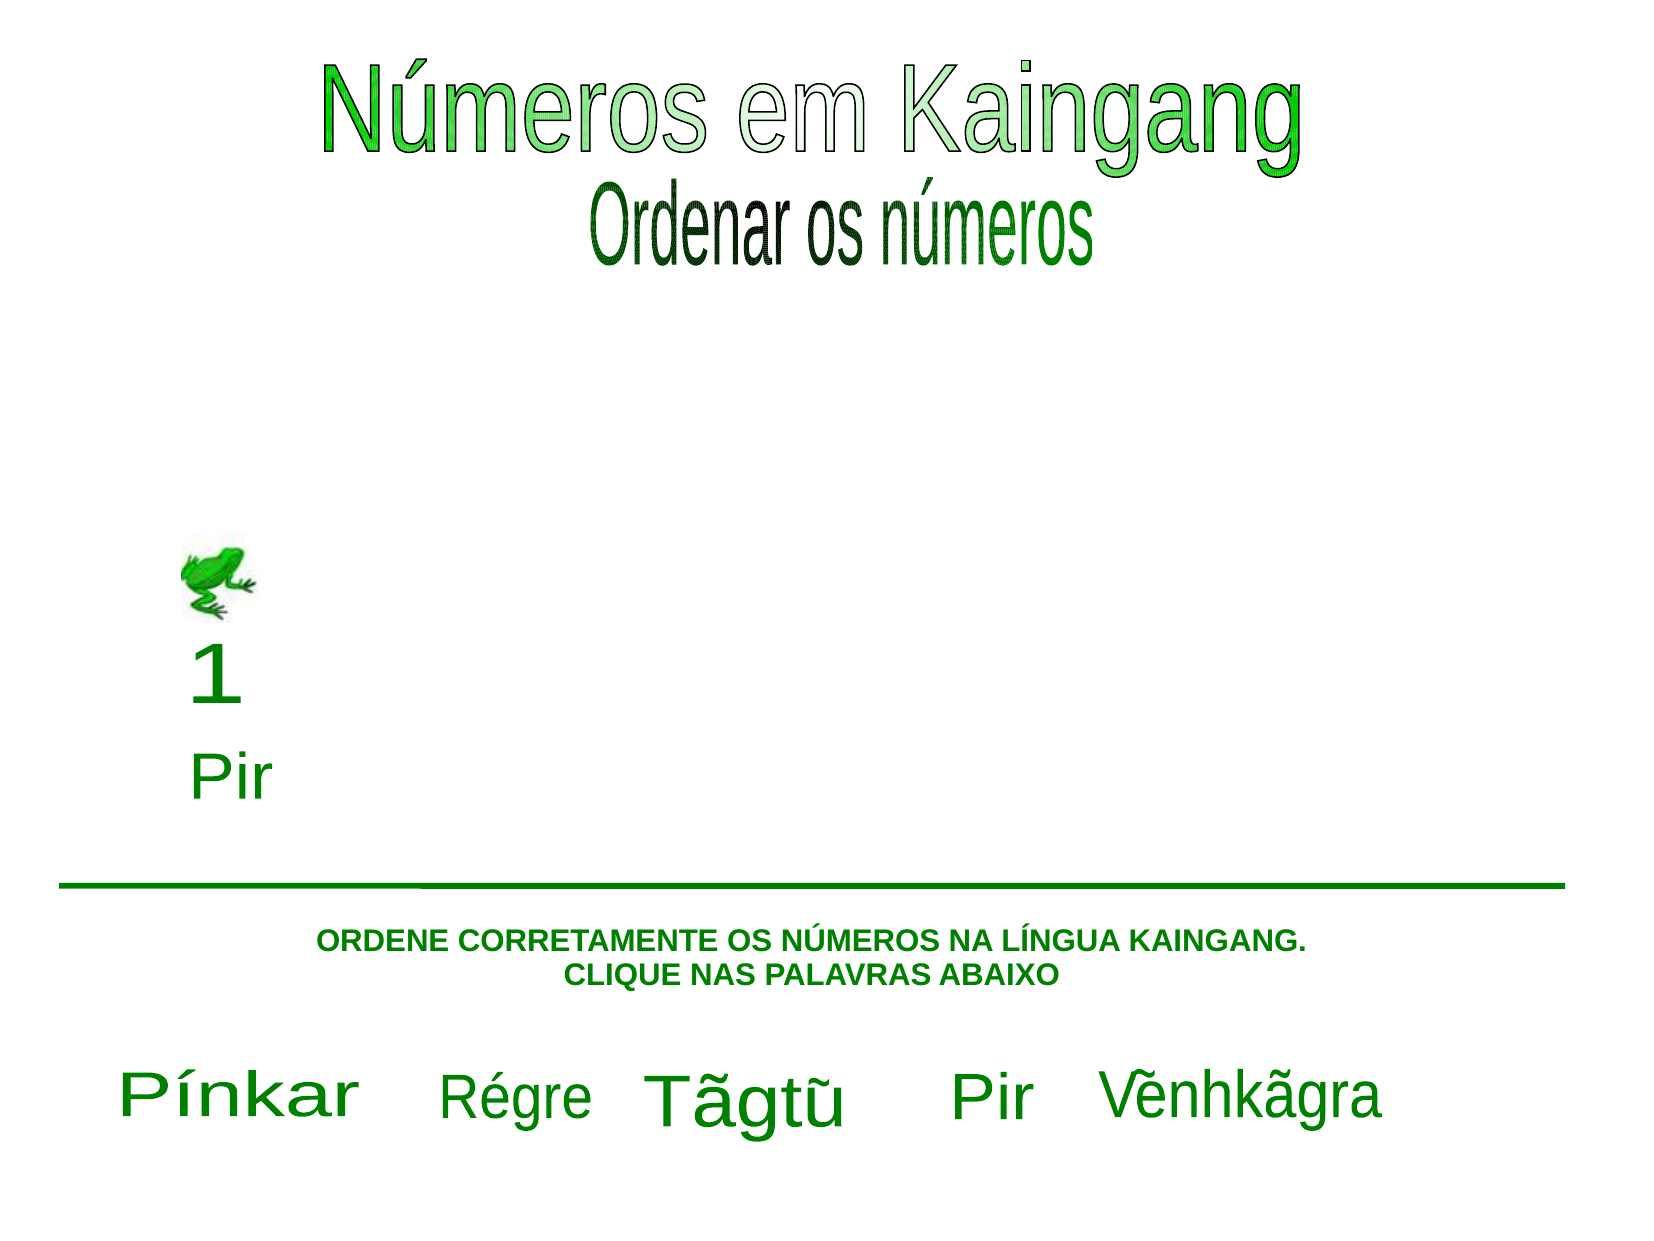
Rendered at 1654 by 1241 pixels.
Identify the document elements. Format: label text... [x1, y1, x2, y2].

text_box Ordenar os números [775, 200, 790, 265]
text_box Régre [481, 1084, 509, 1119]
text_box Ordenar os números [651, 178, 677, 266]
text_box Ordenar os números [913, 201, 938, 266]
text_box Pínkar [180, 1082, 188, 1117]
text_box Régre [442, 1074, 477, 1118]
text_box Tãgtu [739, 1086, 776, 1142]
text_box Pir [1000, 1084, 1007, 1120]
text_box Ordenar os números [944, 200, 984, 265]
text_box Ordenar os números [883, 200, 907, 265]
text_box Régre [513, 1084, 539, 1131]
text_box Régre [546, 1084, 561, 1118]
text_box Tãgtu [694, 1086, 736, 1128]
text_box Pínkar [248, 1070, 286, 1117]
text_box Régre [491, 1071, 504, 1082]
text_box Pínkar [201, 1082, 238, 1117]
text_box Venhkãgra [1351, 1081, 1383, 1118]
text_box Ordenar os números [590, 181, 629, 266]
text_box Venhkãgra [1204, 1068, 1230, 1118]
picture [181, 518, 260, 623]
text_box Pínkar [177, 1069, 196, 1079]
text_box Venhkãgra [1098, 1071, 1137, 1118]
text_box Venhkãgra [1269, 1069, 1291, 1079]
text_box Pir [1016, 1083, 1034, 1120]
text_box Pir [239, 764, 246, 799]
text_box Ordenar os números [1021, 200, 1036, 265]
text_box Tãgtu [807, 1087, 842, 1128]
text_box Ordenar os números [808, 200, 835, 266]
text_box Pínkar [337, 1082, 359, 1117]
text_box Tãgtu [700, 1073, 729, 1084]
text_box Venhkãgra [1298, 1081, 1326, 1131]
text_box Pir [955, 1074, 993, 1120]
text_box 1 [193, 643, 241, 703]
text_box Ordenar os números [743, 200, 773, 266]
text_box Tãgtu [781, 1078, 802, 1127]
text_box Venhkãgra [1171, 1081, 1197, 1118]
text_box Pir [254, 763, 273, 799]
text_box Venhkãgra [1265, 1081, 1297, 1118]
text_box Tãgtu [644, 1075, 690, 1127]
text_box Venhkãgra [1237, 1068, 1264, 1118]
text_box ~ [808, 1077, 830, 1087]
text_box Ordenar os números [838, 200, 863, 266]
text_box Venhkãgra [1333, 1081, 1349, 1118]
text_box Ordenar os números [634, 200, 649, 265]
text_box Régre [563, 1084, 591, 1119]
text_box Ordenar os números [682, 200, 709, 266]
text_box Pínkar [288, 1082, 332, 1117]
text_box Ordenar os números [1068, 200, 1093, 266]
text_box Pínkar [122, 1072, 168, 1117]
text_box ORDENE CORRETAMENTE OS NÚMEROS NA LÍNGUA KAINGANG. CLIQUE NAS PALAVRAS ABAIXO [236, 915, 1388, 1003]
text_box Ordenar os números [1038, 200, 1065, 266]
text_box ~ [1133, 1068, 1155, 1078]
text_box Pir [193, 753, 231, 799]
text_box Ordenar os números [989, 200, 1016, 266]
text_box Ordenar os números [714, 200, 738, 265]
text_box Venhkãgra [1137, 1081, 1165, 1118]
